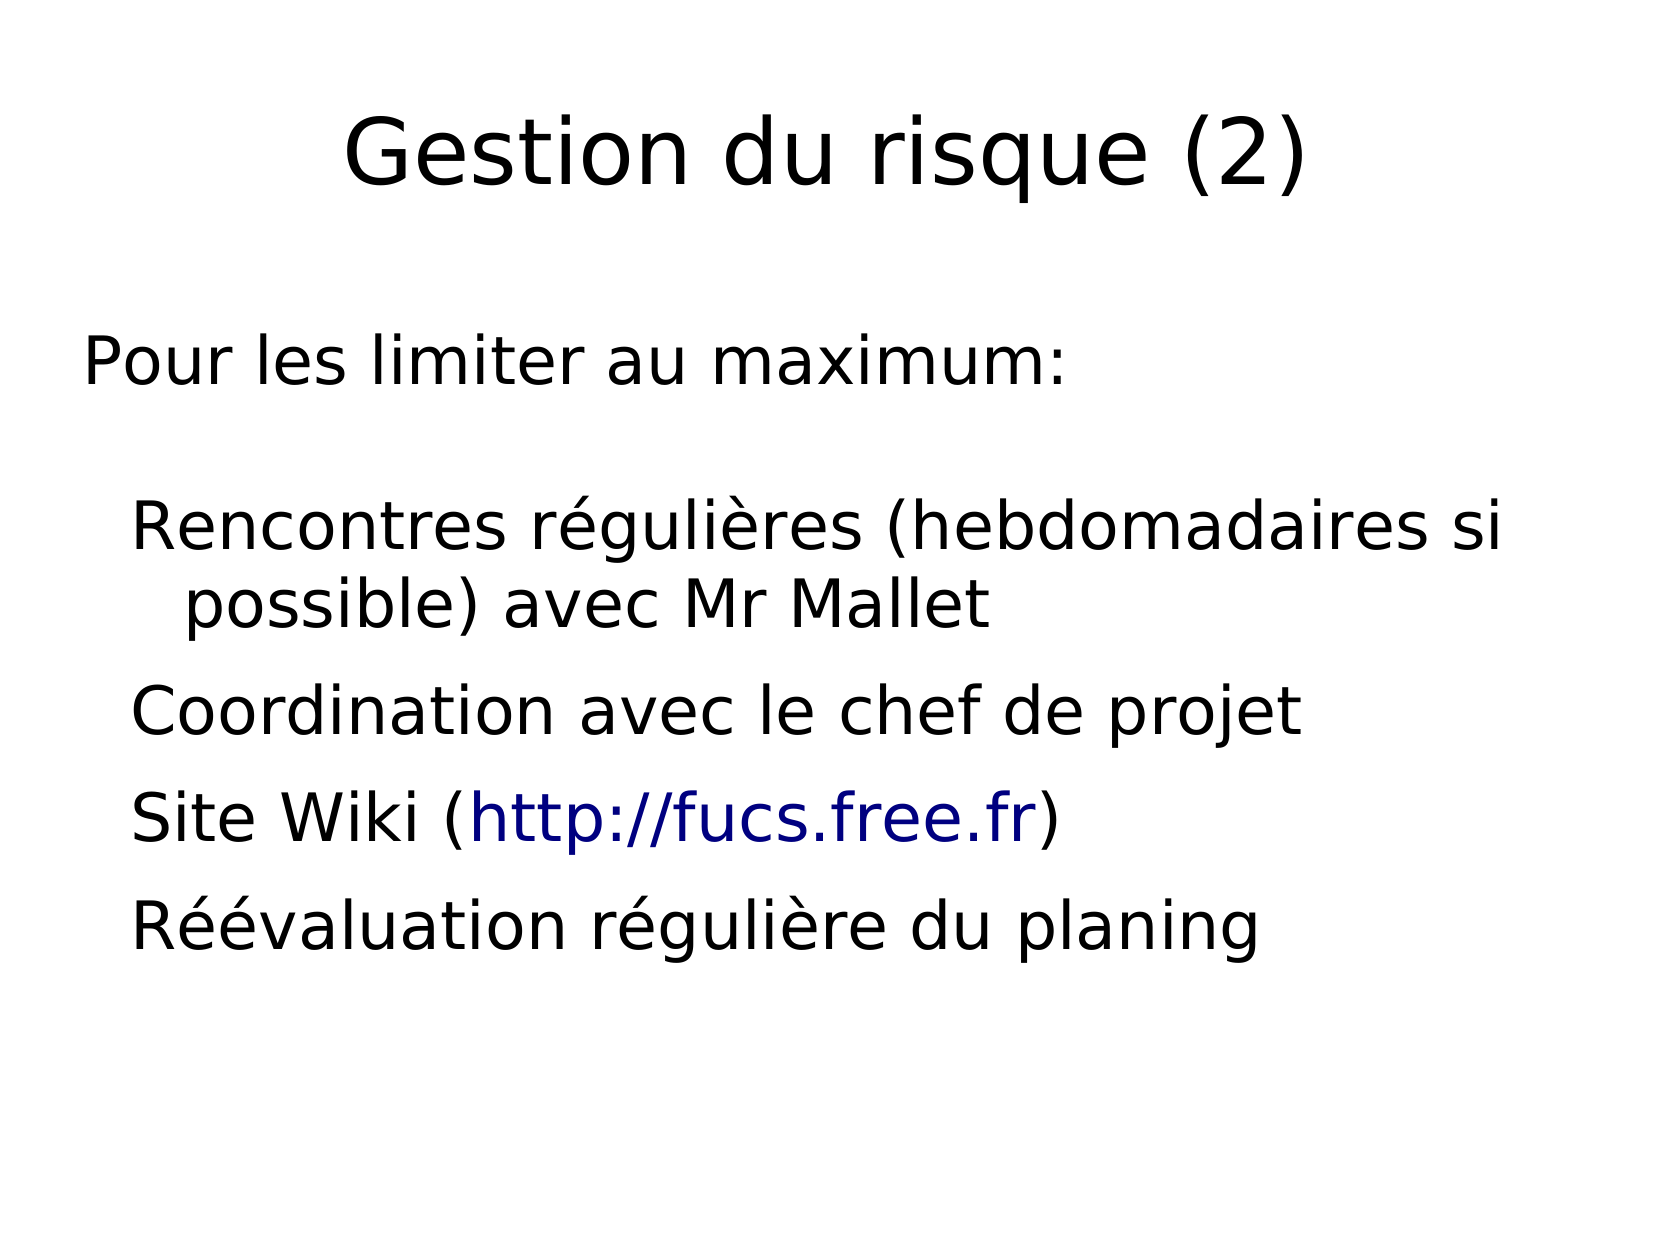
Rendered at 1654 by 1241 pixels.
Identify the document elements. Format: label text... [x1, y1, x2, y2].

subtitle Pour les limiter au maximum: [82, 300, 1576, 423]
list Rencontres régulières (hebdomadaires si possible) avec Mr Mallet Coordination avec le chef de projet Site Wiki (http://fucs.free.fr) Réévaluation régulière du planing [112, 487, 1609, 1207]
title Gestion du risque (2) [82, 49, 1571, 257]
